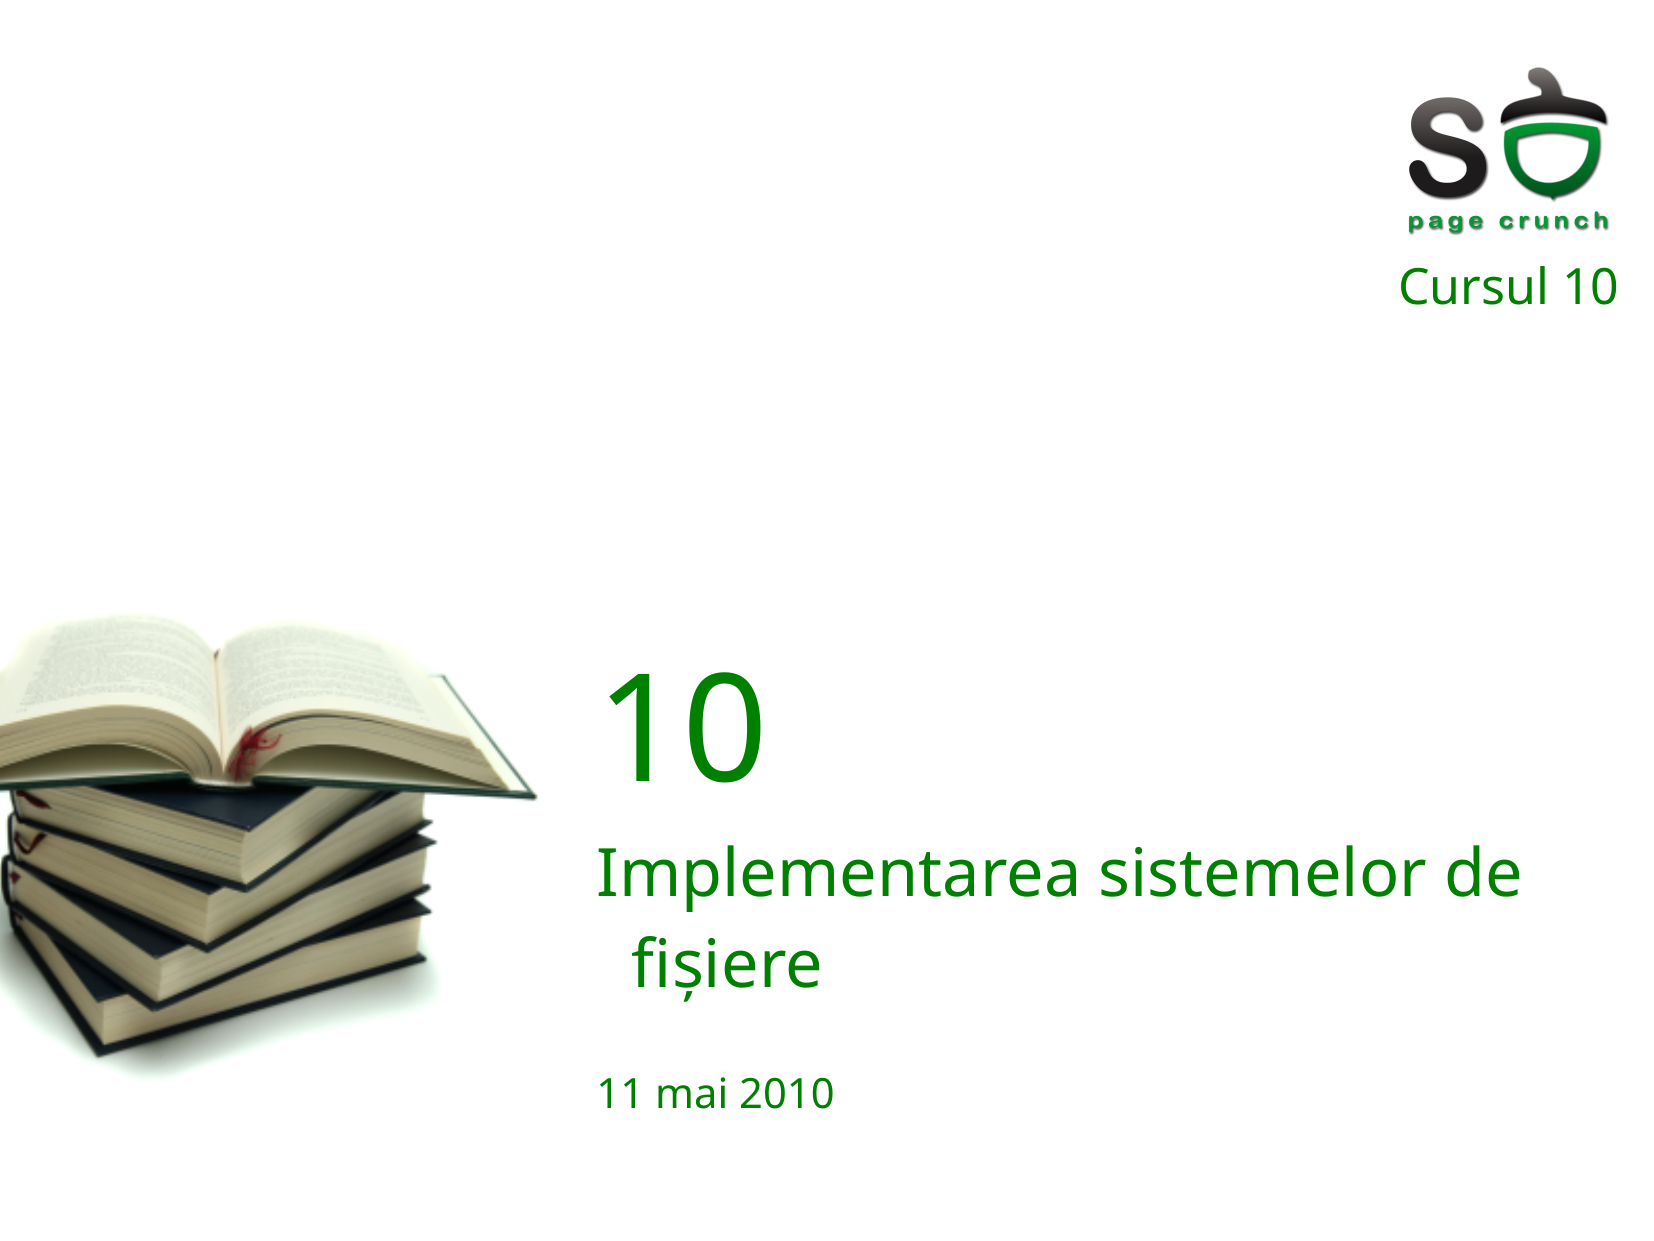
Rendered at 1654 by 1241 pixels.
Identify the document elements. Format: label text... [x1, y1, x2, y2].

subtitle 10 Implementarea sistemelor de fișiere 11 mai 2010 [561, 657, 1565, 1085]
title Cursul 10 [1387, 248, 1630, 323]
picture [0, 599, 544, 1087]
picture [1405, 64, 1613, 238]
